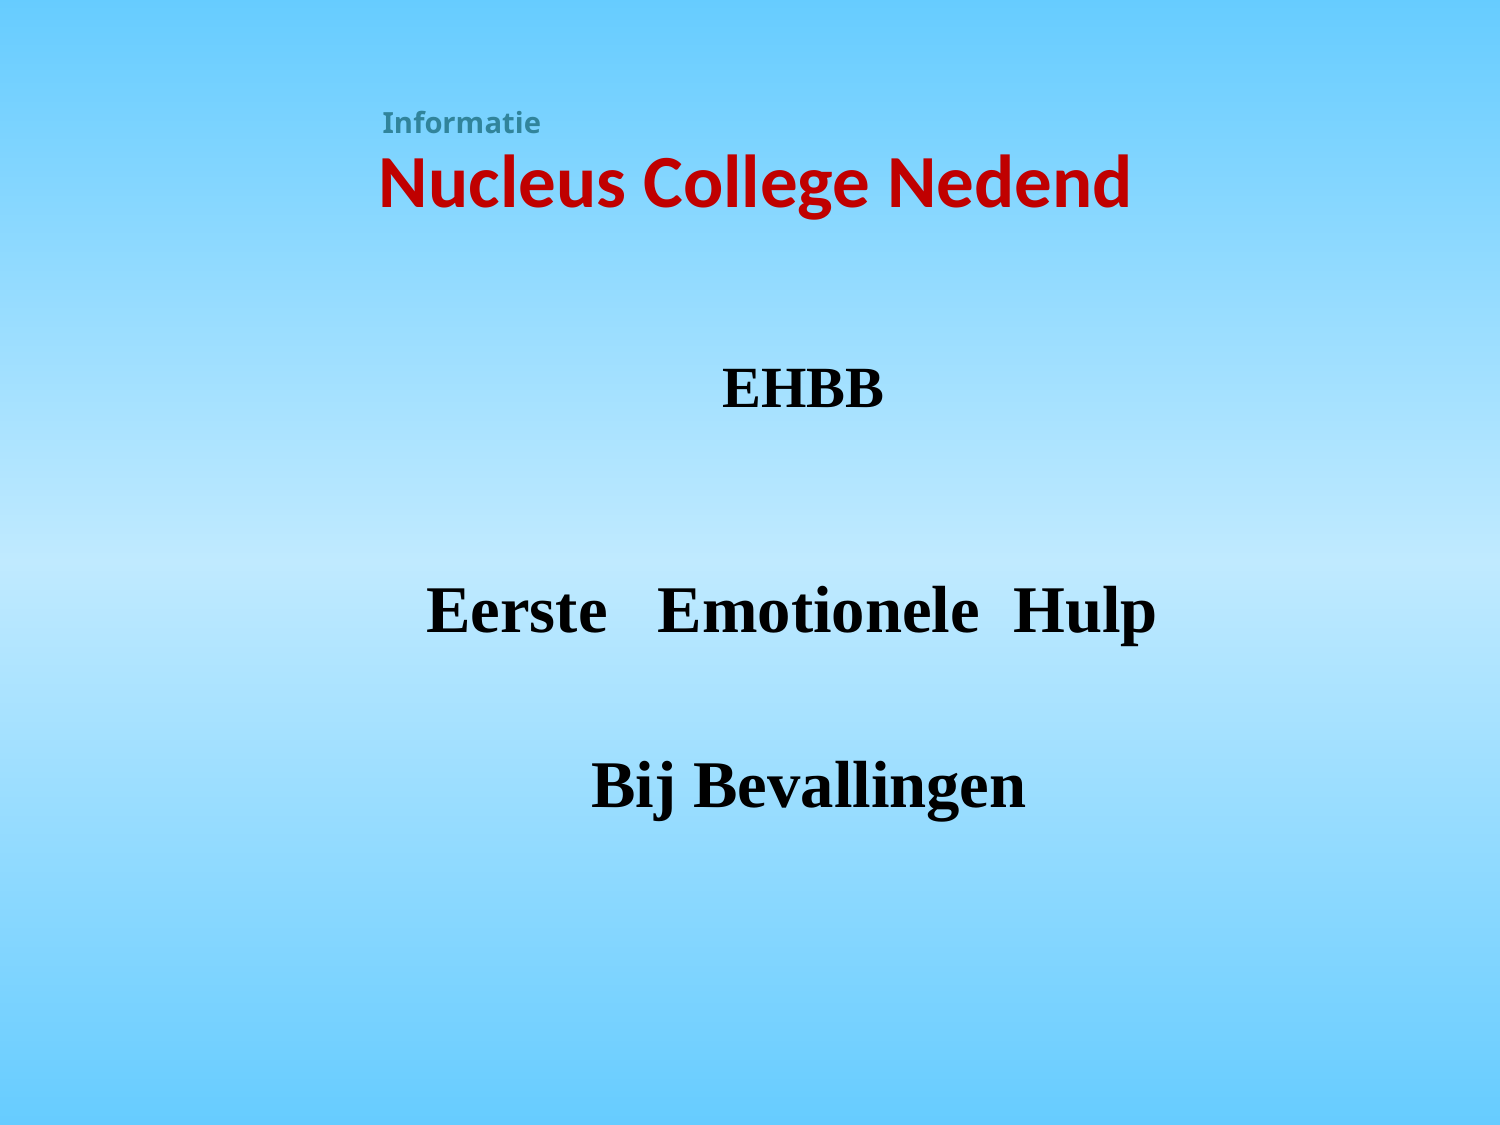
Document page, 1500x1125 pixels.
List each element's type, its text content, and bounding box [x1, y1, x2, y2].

title Nucleus College Nedend [118, 94, 1394, 282]
text_box EHBB Eerste Emotionele Hulp Bij Bevallingen [153, 282, 1281, 934]
text_box Informatie [359, 96, 564, 147]
